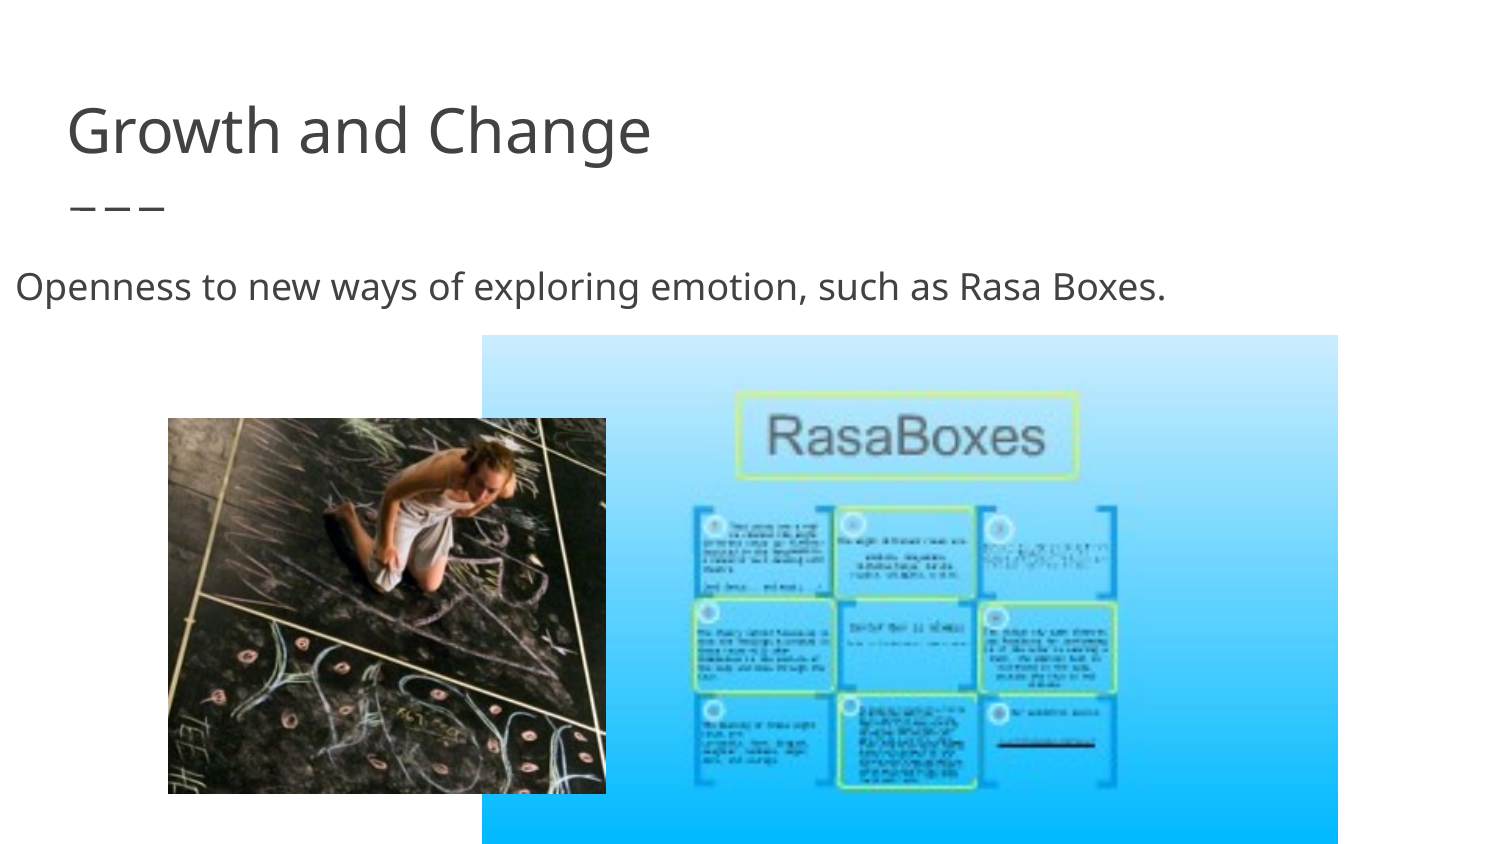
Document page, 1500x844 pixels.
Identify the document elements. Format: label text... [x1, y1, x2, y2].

title Growth and Change [51, 61, 1449, 182]
list Openness to new ways of exploring emotion, such as Rasa Boxes. [0, 240, 1500, 750]
picture [168, 335, 1338, 795]
